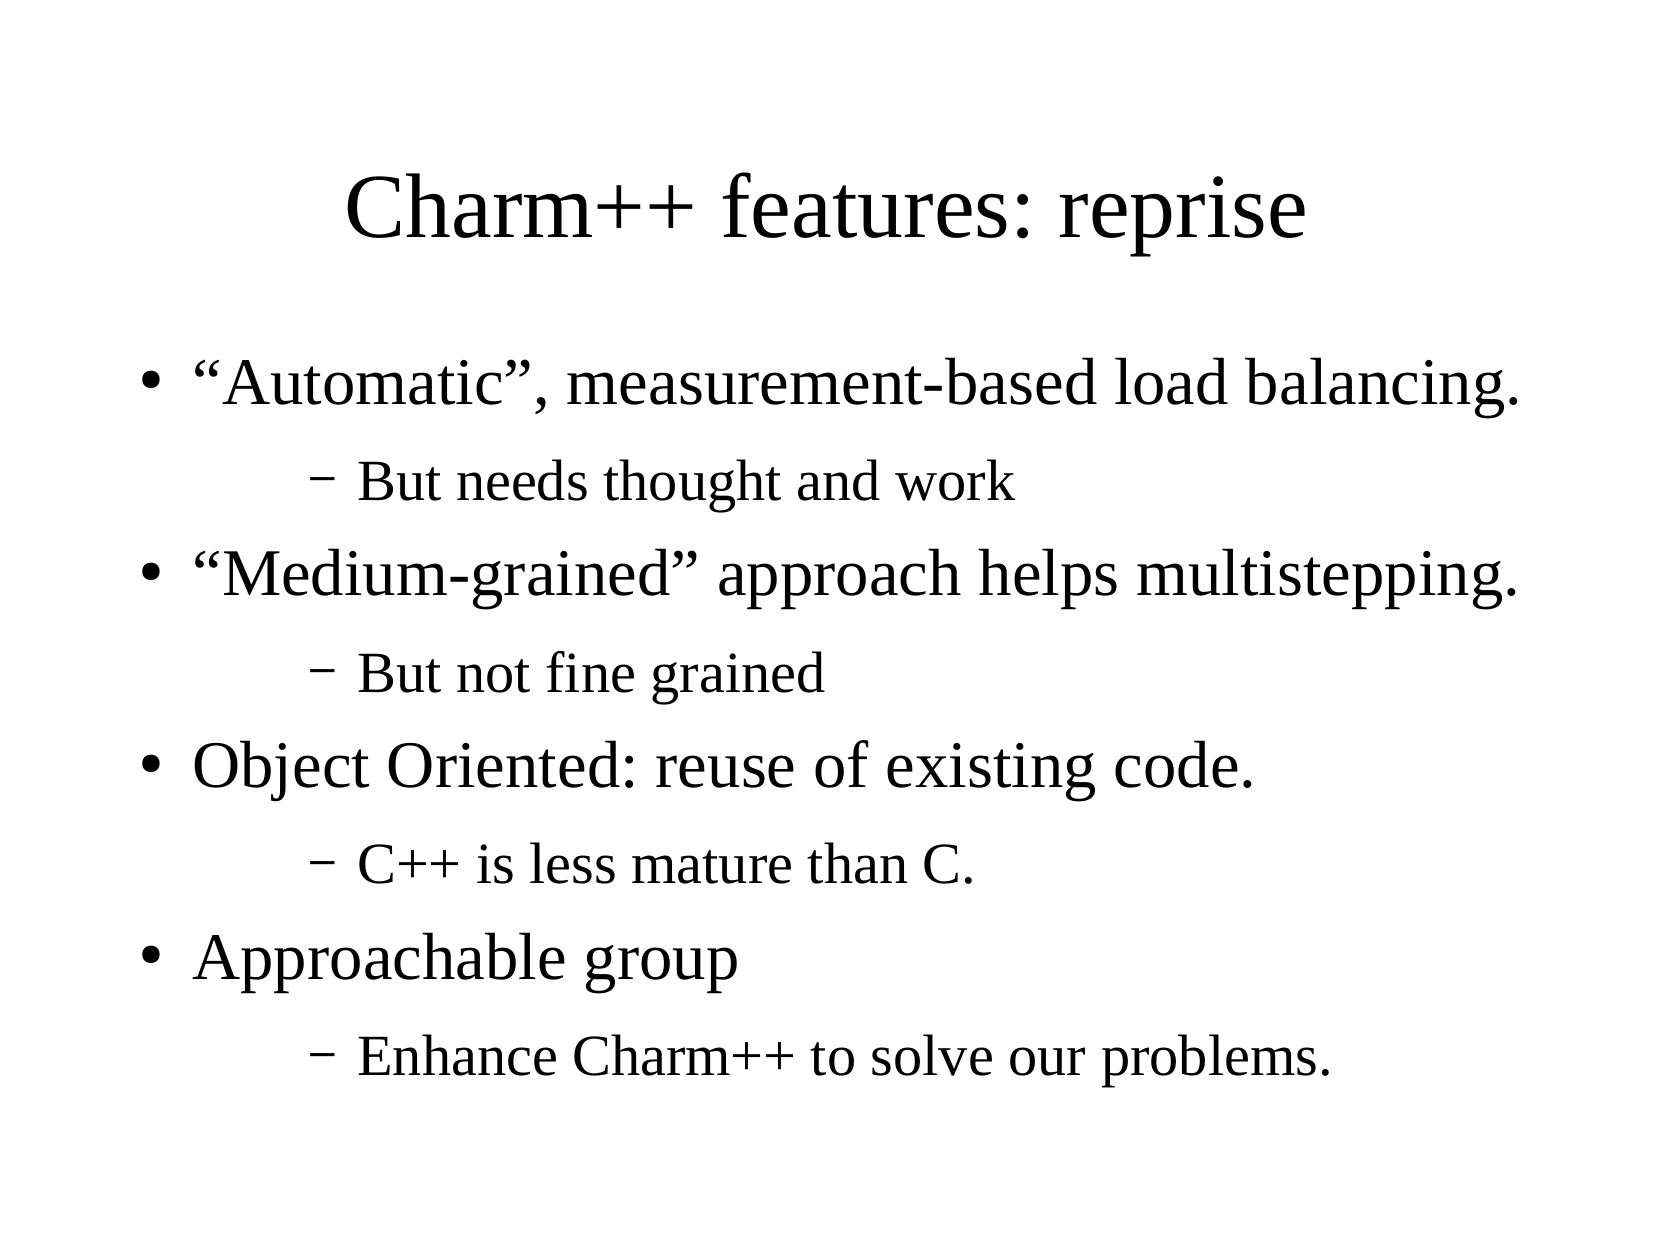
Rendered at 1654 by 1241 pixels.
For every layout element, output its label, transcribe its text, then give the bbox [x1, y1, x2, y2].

title Charm++ features: reprise [121, 110, 1534, 303]
list “Automatic”, measurement-based load balancing. But needs thought and work “Medium-grained” approach helps multistepping. But not fine grained Object Oriented: reuse of existing code. C++ is less mature than C. Approachable group Enhance Charm++ to solve our problems. [121, 344, 1534, 1139]
